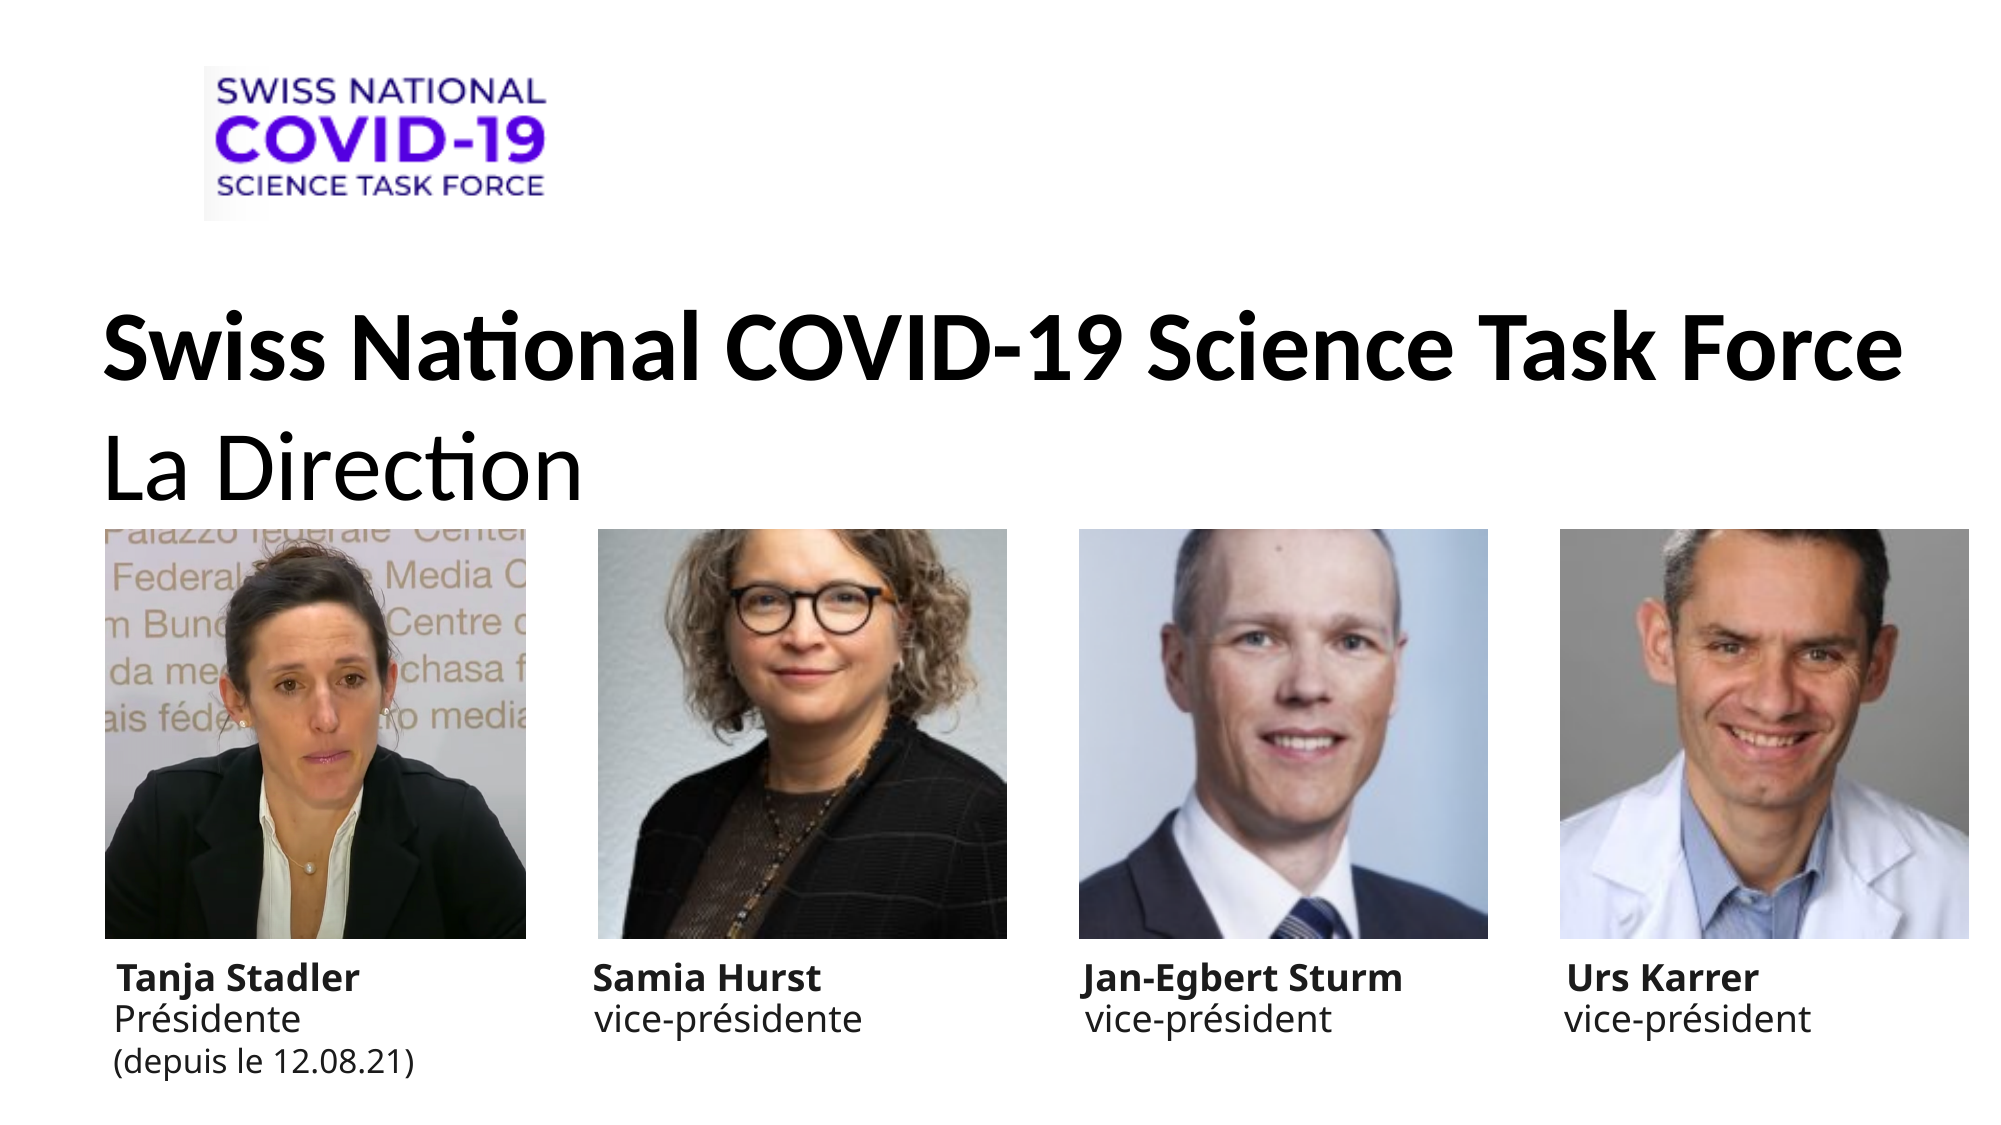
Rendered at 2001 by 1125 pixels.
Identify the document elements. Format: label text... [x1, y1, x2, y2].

text_box vice-présidente [579, 987, 923, 1048]
picture [598, 529, 1007, 939]
text_box Présidente (depuis le 12.08.21) [98, 987, 442, 1089]
picture [1079, 529, 1488, 939]
text_box Urs Karrer [1551, 946, 1960, 1008]
text_box Samia Hurst [577, 946, 955, 1008]
text_box vice-président [1069, 987, 1414, 1048]
picture [105, 529, 526, 939]
picture [1560, 529, 1969, 939]
text_box vice-président [1549, 987, 1893, 1048]
text_box Swiss National COVID-19 Science Task Force La Direction [87, 272, 1978, 531]
text_box Jan-Egbert Sturm [1068, 946, 1446, 1008]
text_box Tanja Stadler [101, 946, 458, 1008]
picture [204, 66, 578, 221]
